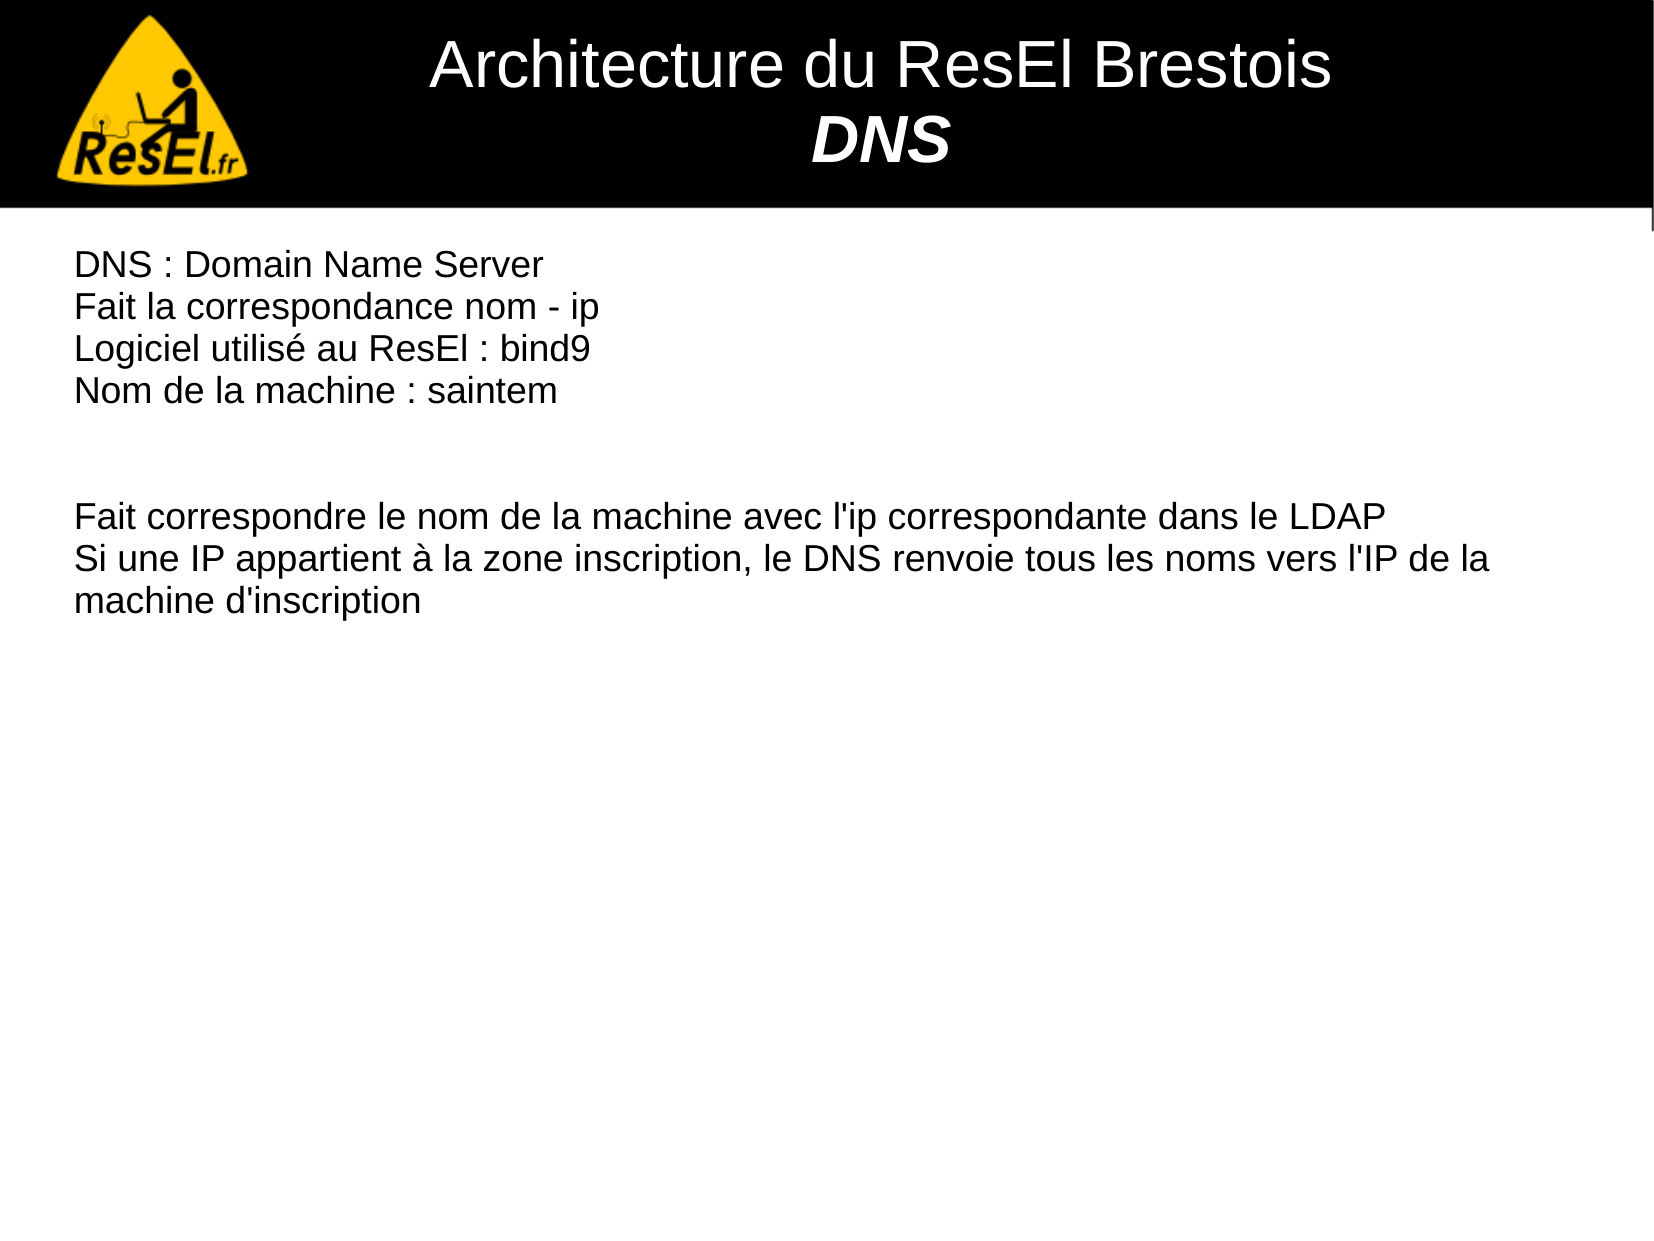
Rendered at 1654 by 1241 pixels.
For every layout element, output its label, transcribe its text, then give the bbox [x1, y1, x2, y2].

picture [0, 0, 1654, 1241]
text_box DNS : Domain Name Server Fait la correspondance nom - ip Logiciel utilisé au ResEl : bind9 Nom de la machine : saintem Fait correspondre le nom de la machine avec l'ip correspondante dans le LDAP Si une IP appartient à la zone inscription, le DNS renvoie tous les noms vers l'IP de la machine d'inscription [59, 236, 1654, 671]
title Architecture du ResEl Brestois DNS [275, 27, 1489, 177]
